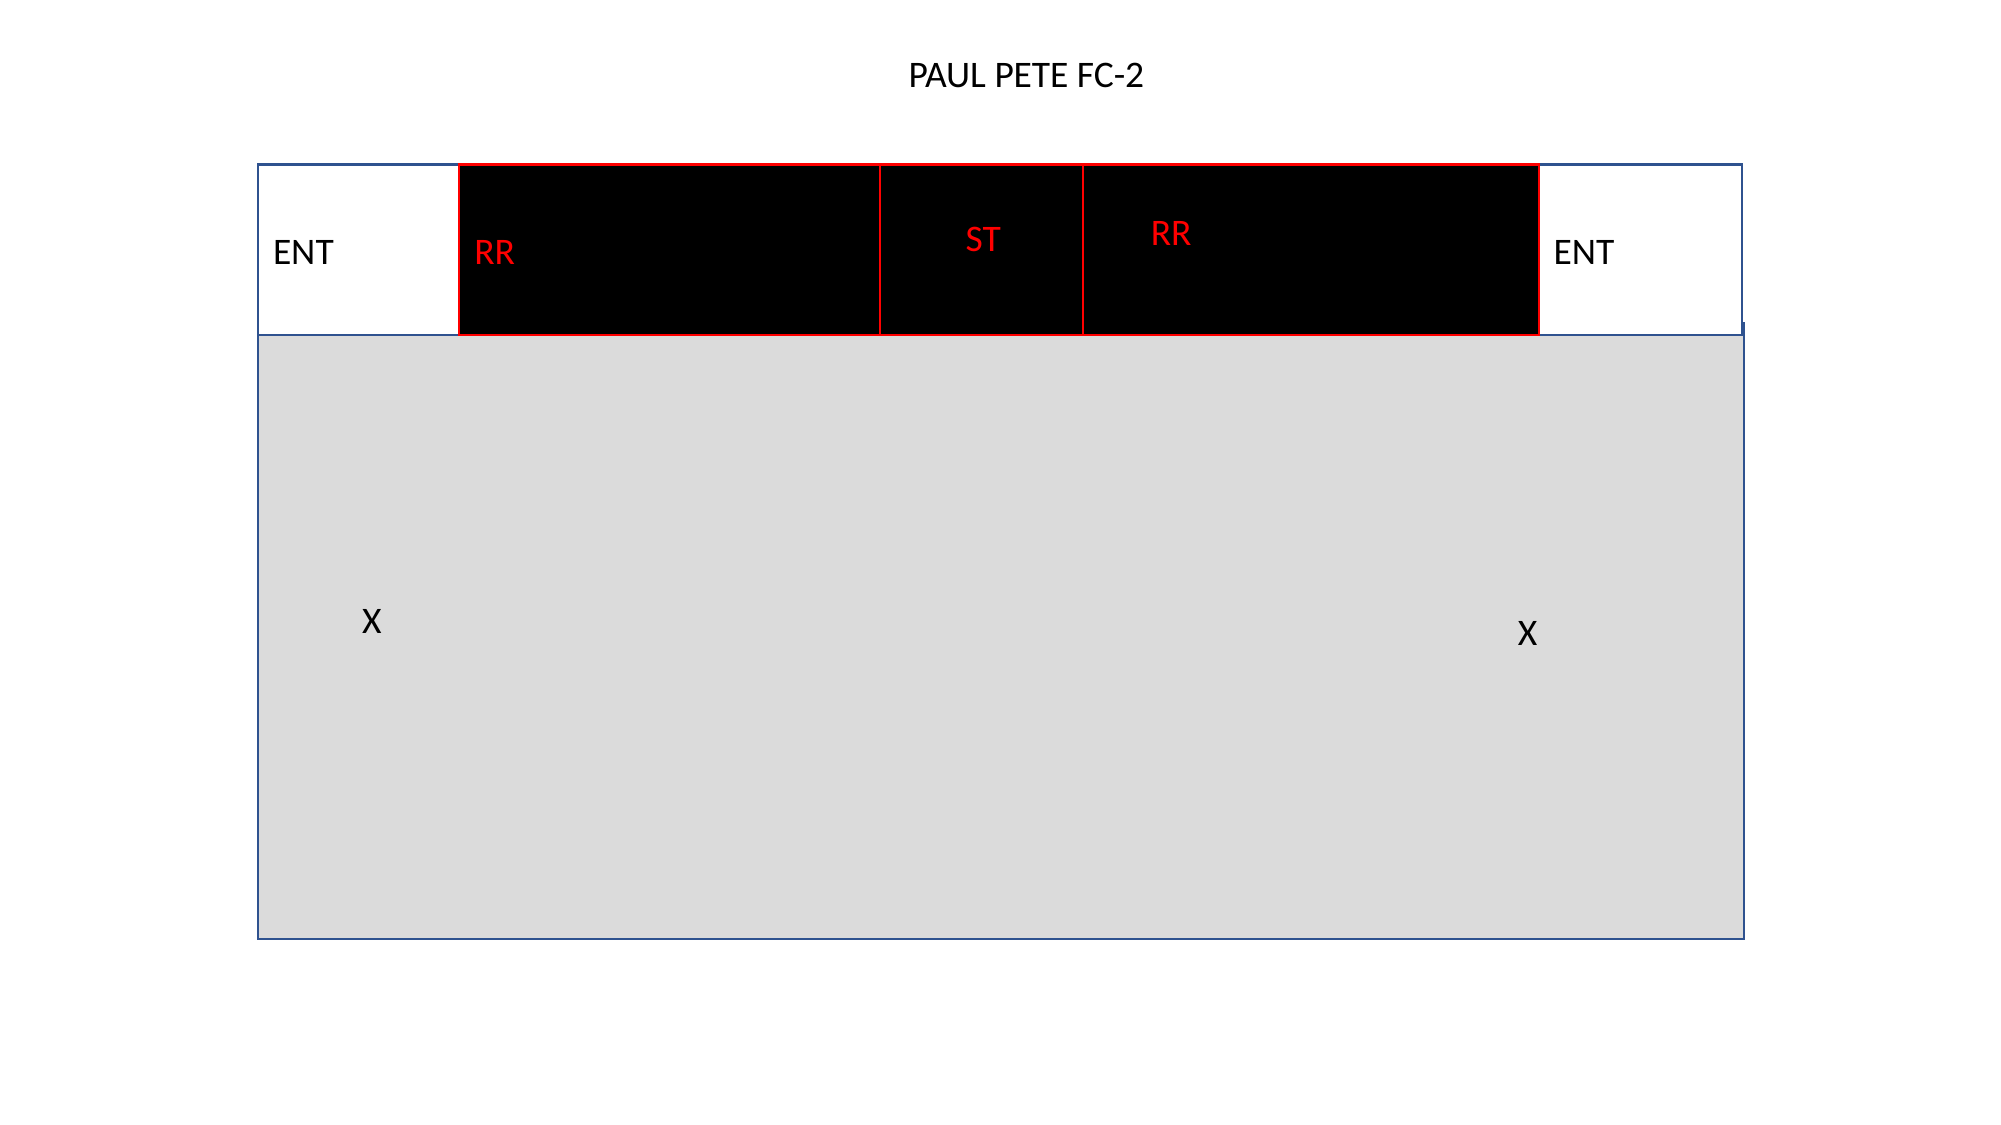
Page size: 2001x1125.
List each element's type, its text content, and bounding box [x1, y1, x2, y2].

text_box X [347, 588, 498, 650]
text_box ENT [1539, 164, 1742, 335]
text_box ENT [258, 164, 459, 335]
text_box PAUL PETE FC-2 [894, 42, 1194, 102]
text_box [258, 164, 1744, 939]
text_box X [1502, 600, 1653, 662]
text_box ST [951, 207, 1016, 267]
text_box RR [1135, 200, 1286, 261]
text_box RR [459, 164, 880, 335]
